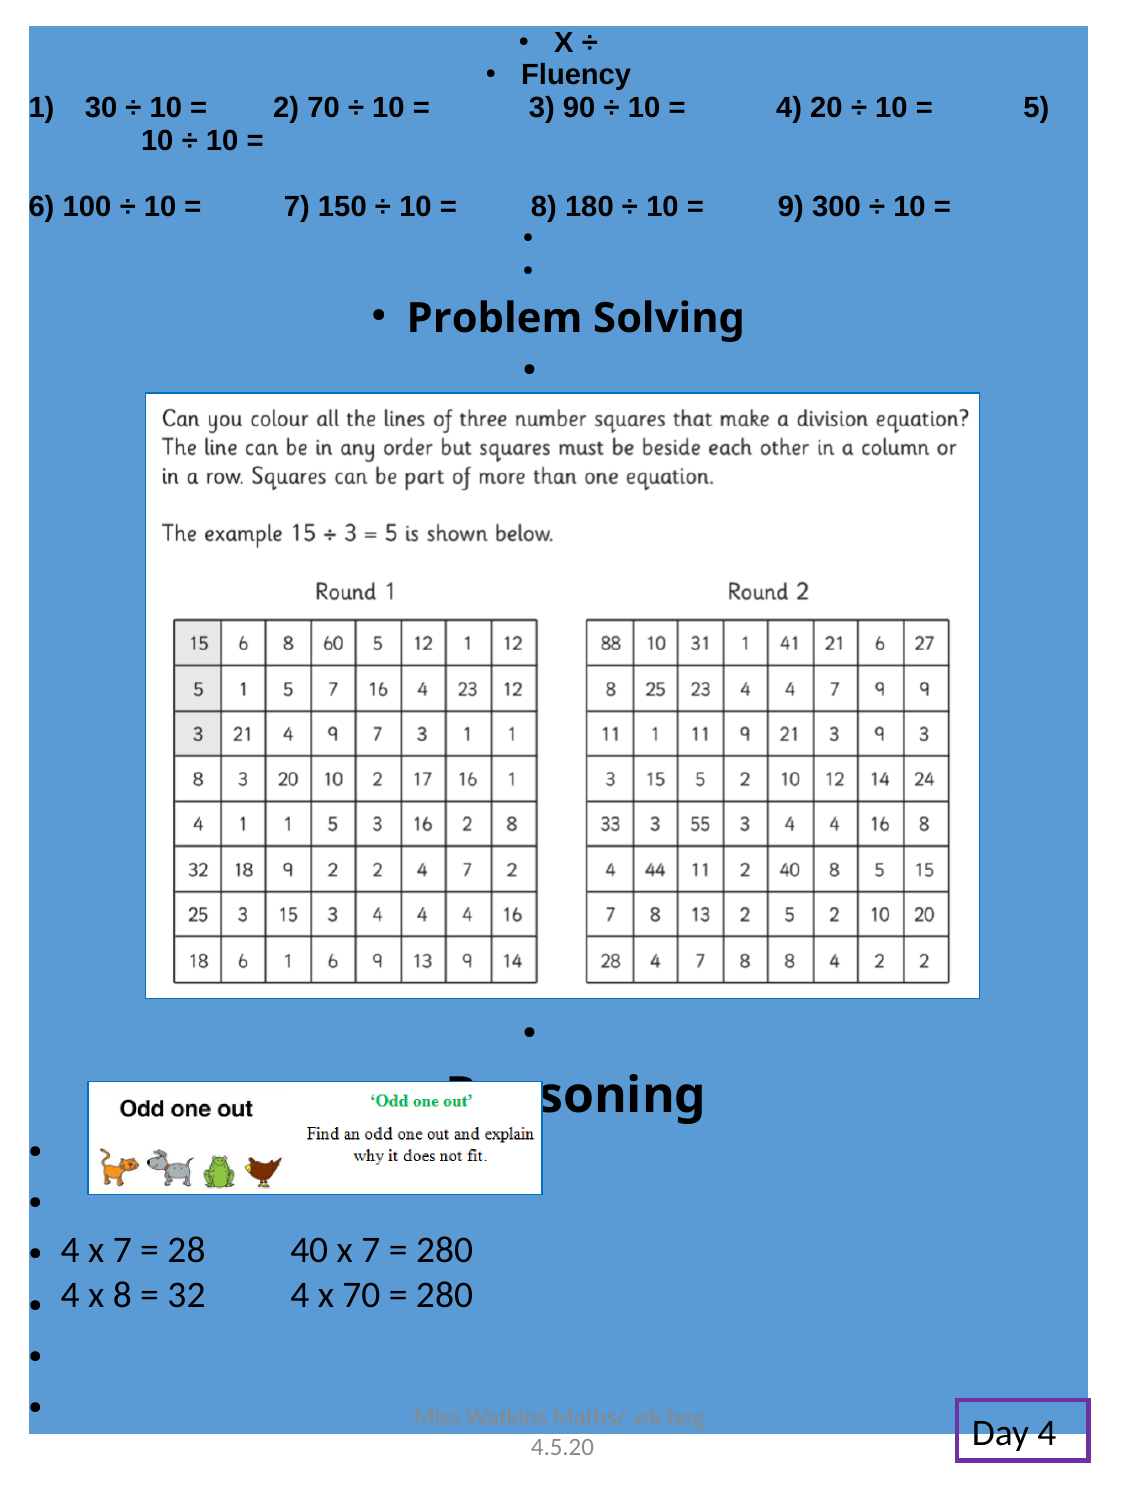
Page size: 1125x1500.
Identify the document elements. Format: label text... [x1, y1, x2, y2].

text_box Miss Watkins Maths/ wk beg. 4.5.20 [384, 1390, 741, 1471]
table_cell Problem Solving [29, 288, 1088, 1059]
table_cell Reasoning [29, 1059, 1088, 1434]
text_box 4 x 7 = 28 40 x 7 = 280 4 x 8 = 32 4 x 70 = 280 [45, 1217, 655, 1324]
picture [146, 393, 979, 998]
picture [88, 1082, 542, 1194]
table_header X ÷ Fluency 30 ÷ 10 = 2) 70 ÷ 10 = 3) 90 ÷ 10 = 4) 20 ÷ 10 = 5) 10 ÷ 10 = 6) 100 ÷ 10 = 7) 150 ÷ 10 = 8) 180 ÷ 10 = 9) 300 ÷ 10 = [29, 26, 1088, 288]
text_box Day 4 [956, 1399, 1089, 1461]
